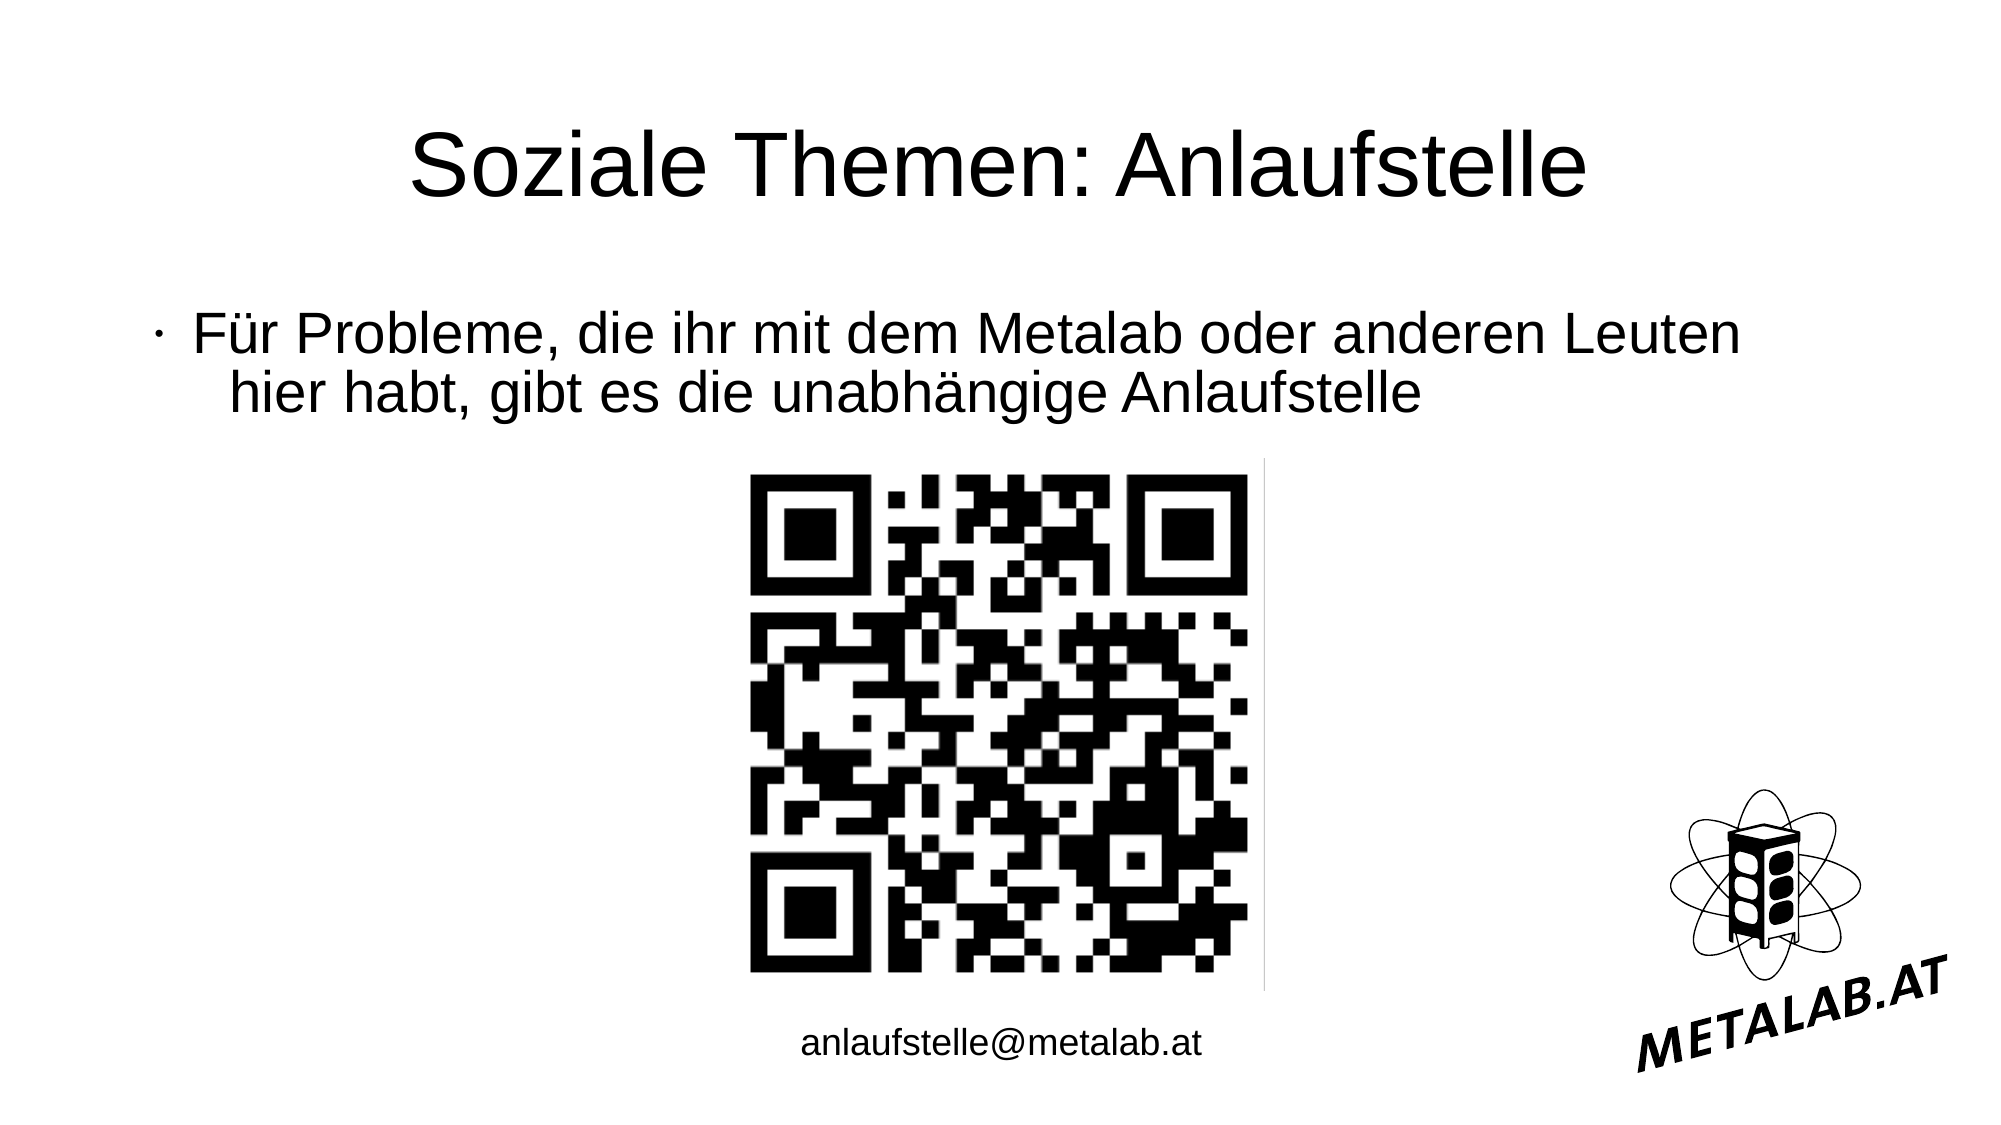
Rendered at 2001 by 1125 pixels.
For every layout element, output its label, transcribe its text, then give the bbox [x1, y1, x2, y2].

title Soziale Themen: Anlaufstelle [137, 59, 1863, 278]
picture [734, 458, 1266, 991]
text_box anlaufstelle@metalab.at [625, 1013, 1378, 1074]
list Für Probleme, die ihr mit dem Metalab oder anderen Leuten hier habt, gibt es die unabhängige Anlaufstelle [137, 299, 1863, 1014]
